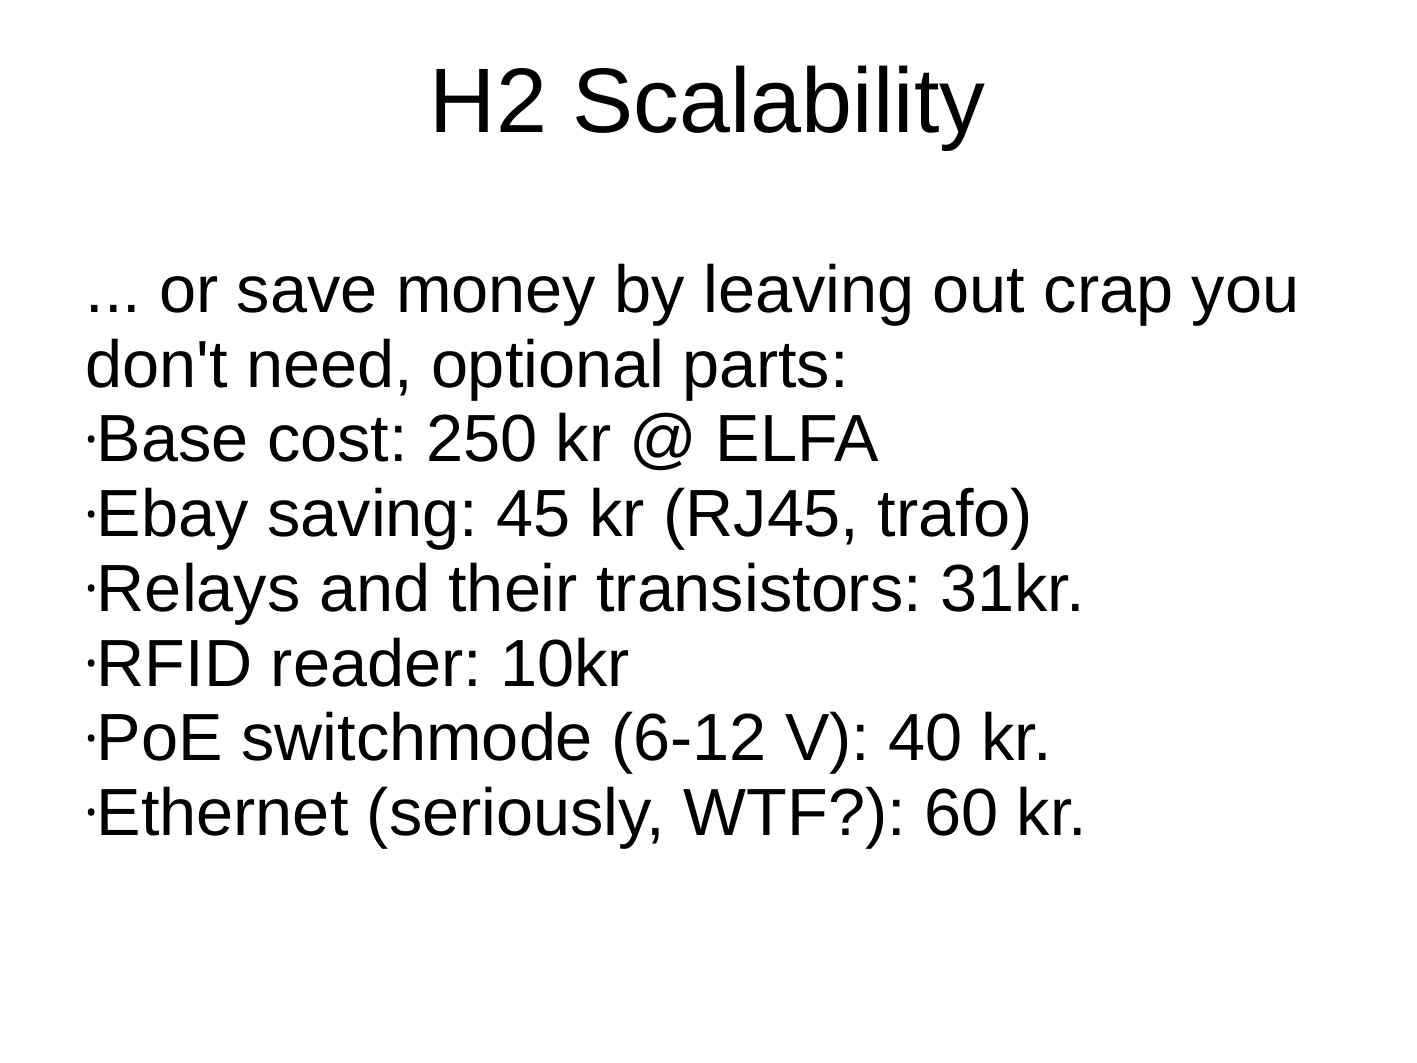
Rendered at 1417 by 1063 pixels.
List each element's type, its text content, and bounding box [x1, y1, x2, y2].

text_box ... or save money by leaving out crap you don't need, optional parts: Base cost: 250 kr @ ELFA Ebay saving: 45 kr (RJ45, trafo) Relays and their transistors: 31kr. RFID reader: 10kr PoE switchmode (6-12 V): 40 kr. Ethernet (seriously, WTF?): 60 kr. [70, 244, 1346, 1007]
text_box H2 Scalability [70, 42, 1346, 172]
